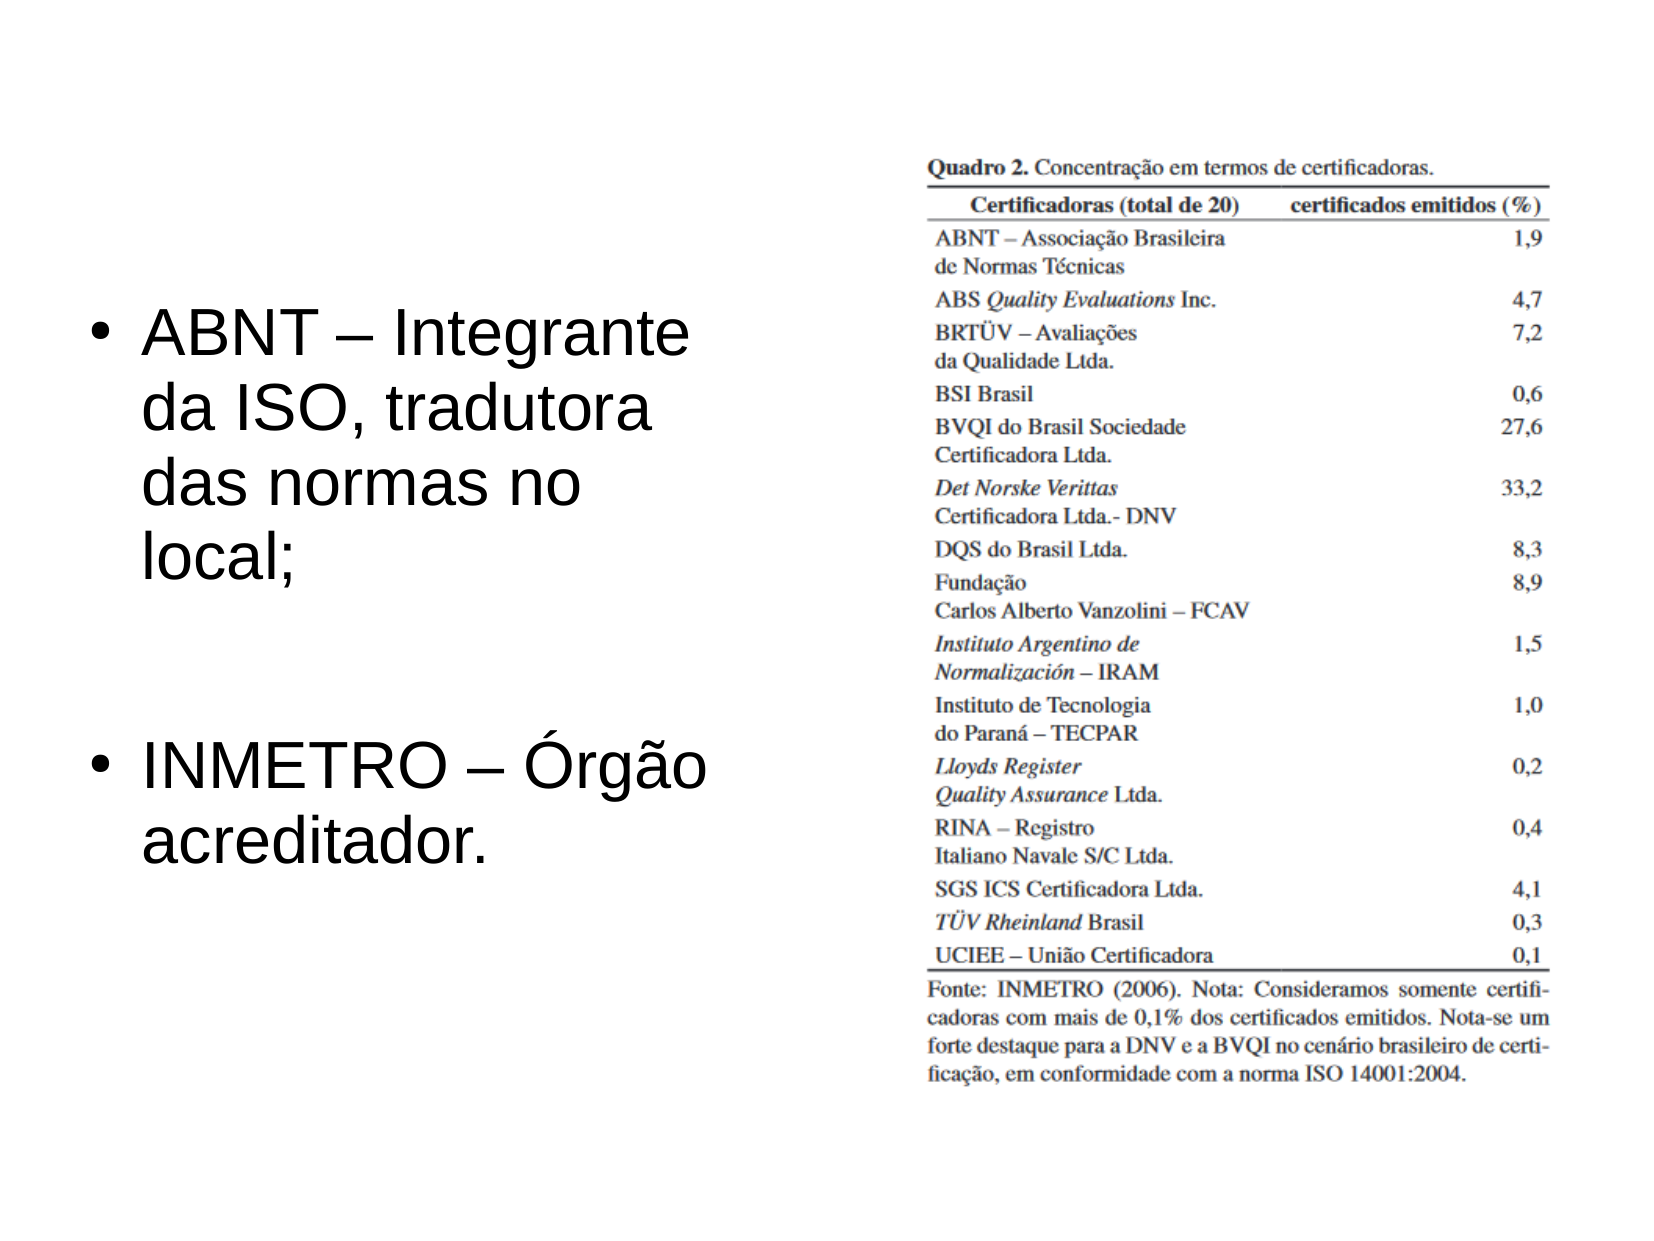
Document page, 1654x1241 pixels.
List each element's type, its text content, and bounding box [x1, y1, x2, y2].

picture [921, 153, 1561, 1096]
list ABNT – Integrante da ISO, tradutora das normas no local; INMETRO – Órgão acreditador. [70, 295, 721, 1015]
